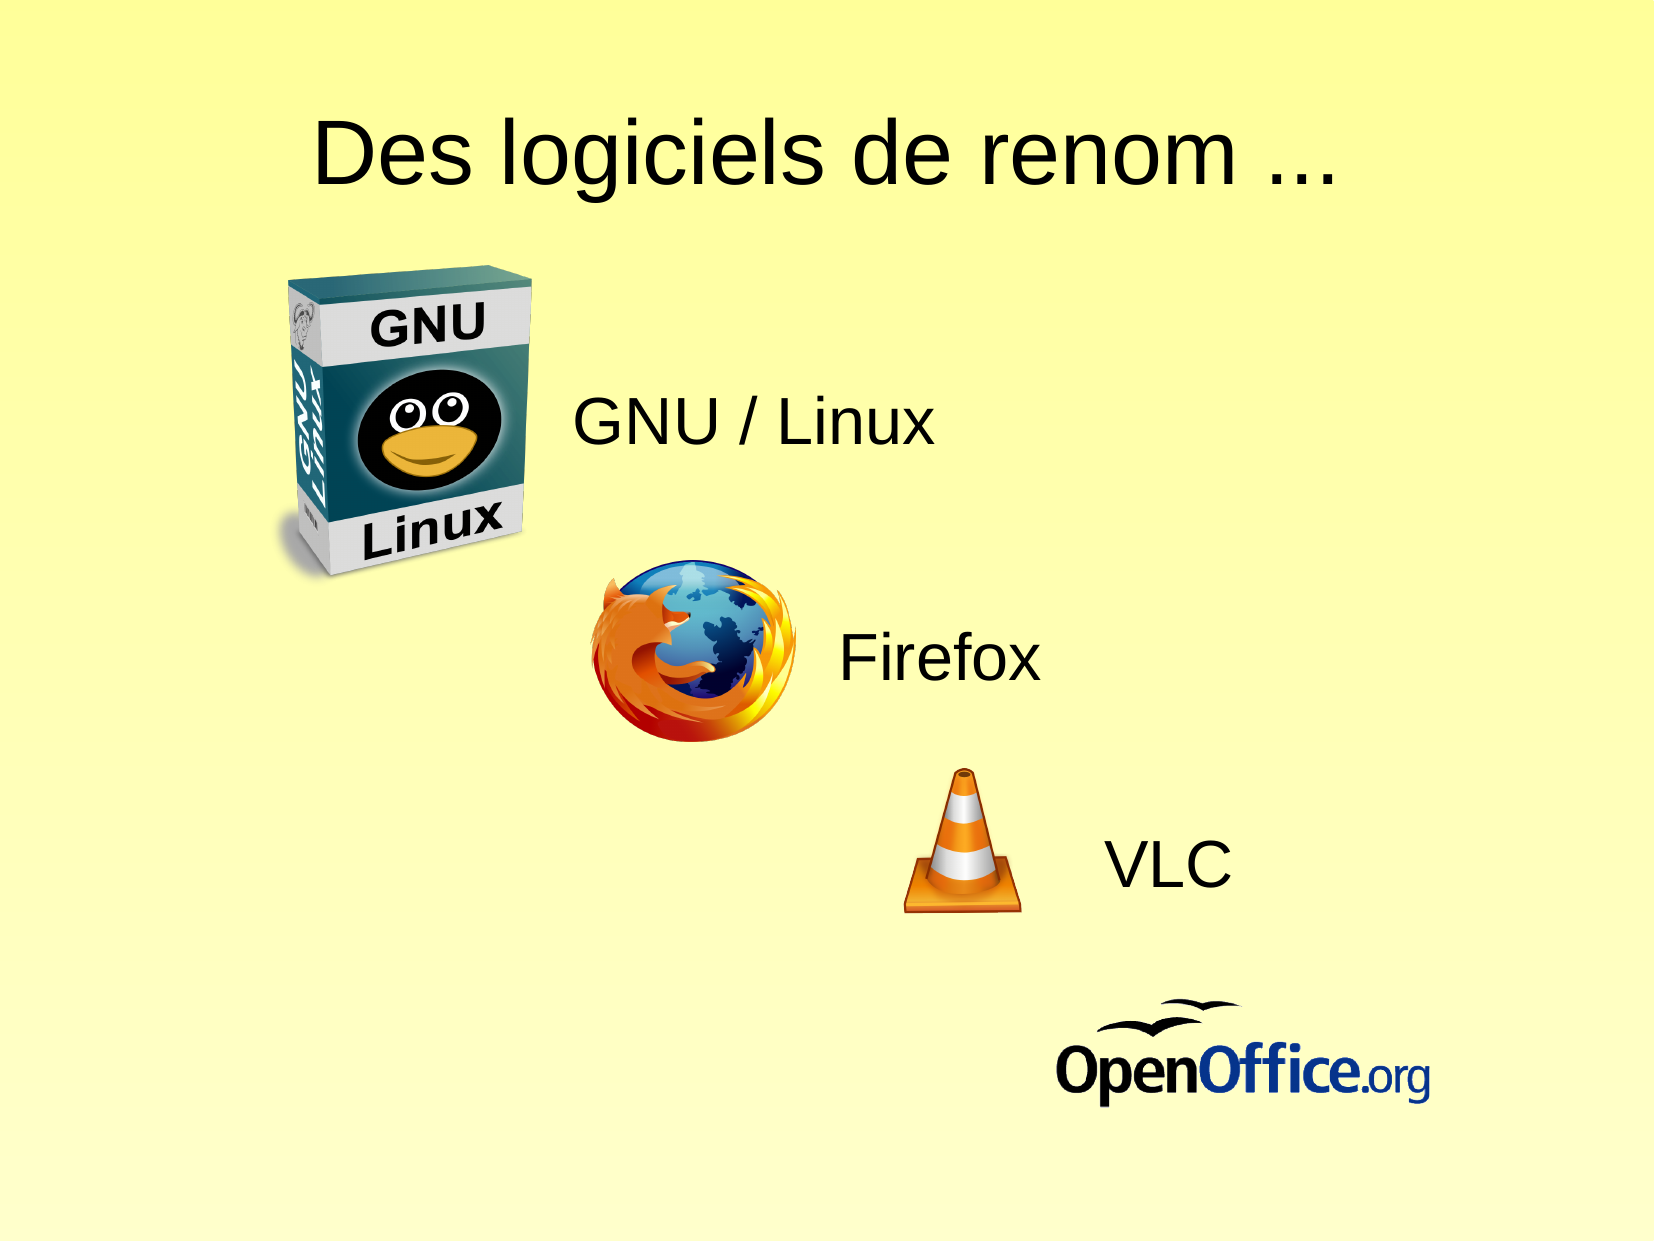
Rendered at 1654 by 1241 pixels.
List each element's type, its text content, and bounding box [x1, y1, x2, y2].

title Des logiciels de renom ... [82, 49, 1571, 257]
list Firefox [796, 620, 1388, 709]
picture [590, 560, 796, 742]
picture [894, 767, 1506, 1182]
list VLC [1034, 826, 1453, 909]
picture [265, 265, 532, 591]
list GNU / Linux [532, 383, 1004, 478]
